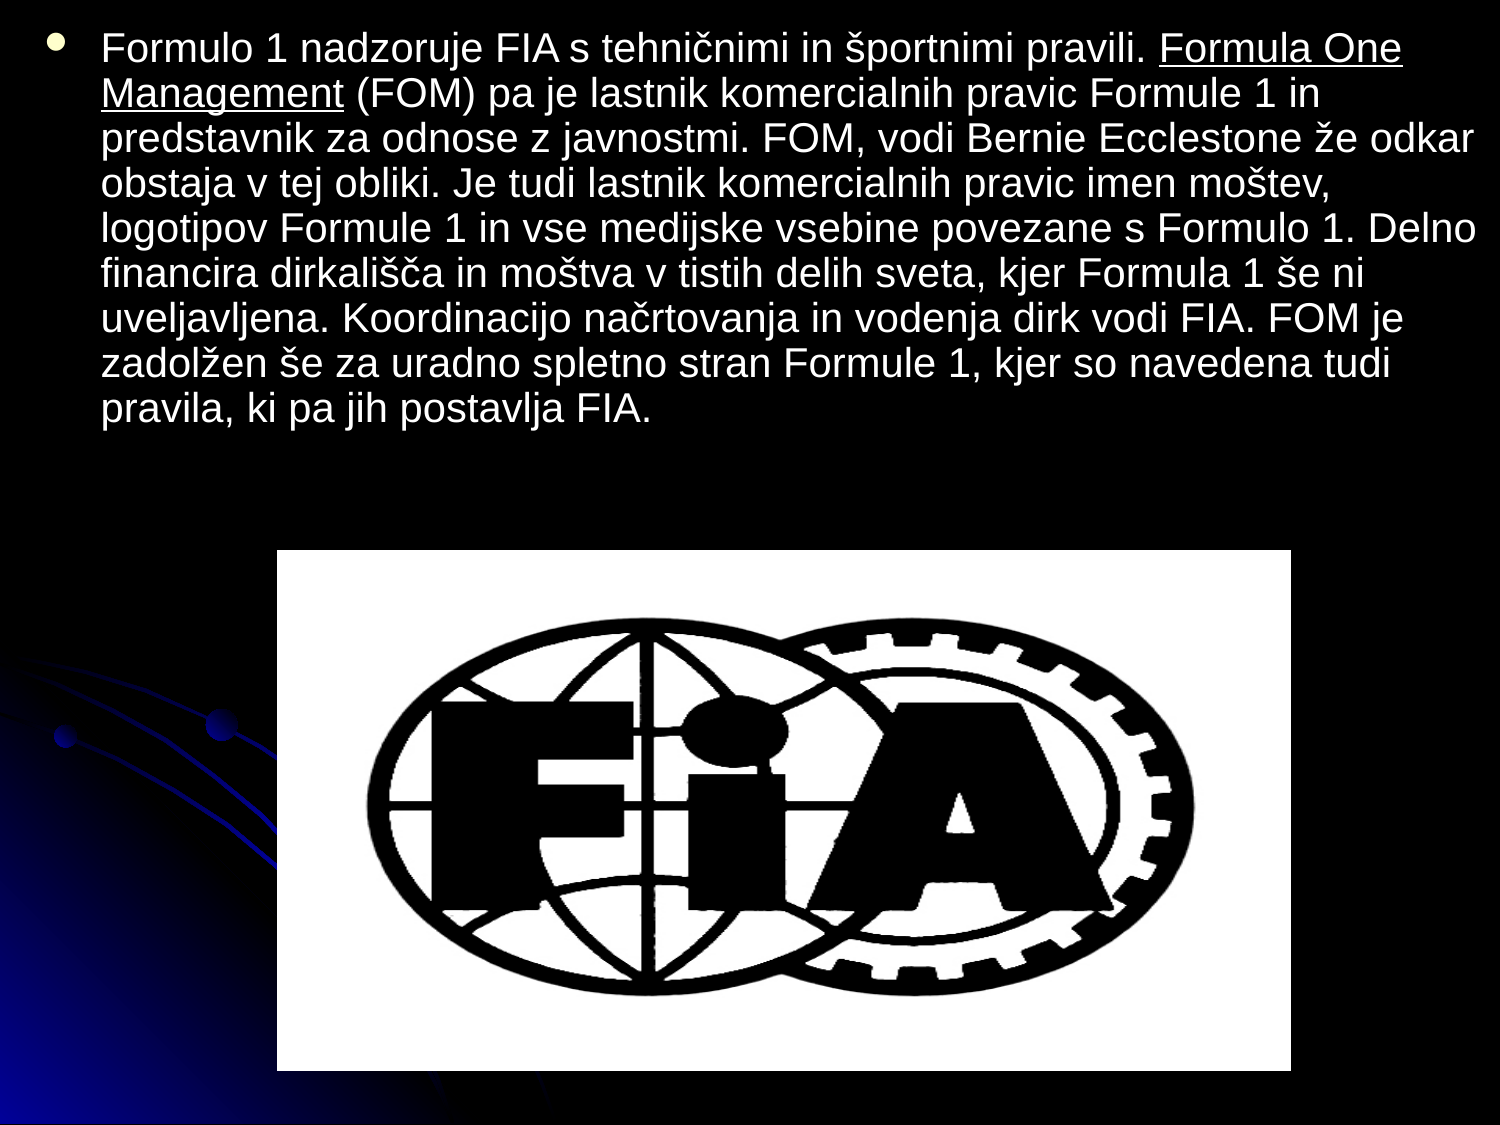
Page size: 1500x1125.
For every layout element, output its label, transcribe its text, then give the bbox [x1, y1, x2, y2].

picture [277, 550, 1291, 1071]
list Formulo 1 nadzoruje FIA s tehničnimi in športnimi pravili. Formula One Management (FOM) pa je lastnik komercialnih pravic Formule 1 in predstavnik za odnose z javnostmi. FOM, vodi Bernie Ecclestone že odkar obstaja v tej obliki. Je tudi lastnik komercialnih pravic imen moštev, logotipov Formule 1 in vse medijske vsebine povezane s Formulo 1. Delno financira dirkališča in moštva v tistih delih sveta, kjer Formula 1 še ni uveljavljena. Koordinacijo načrtovanja in vodenja dirk vodi FIA. FOM je zadolžen še za uradno spletno stran Formule 1, kjer so navedena tudi pravila, ki pa jih postavlja FIA. [29, 19, 1500, 1094]
